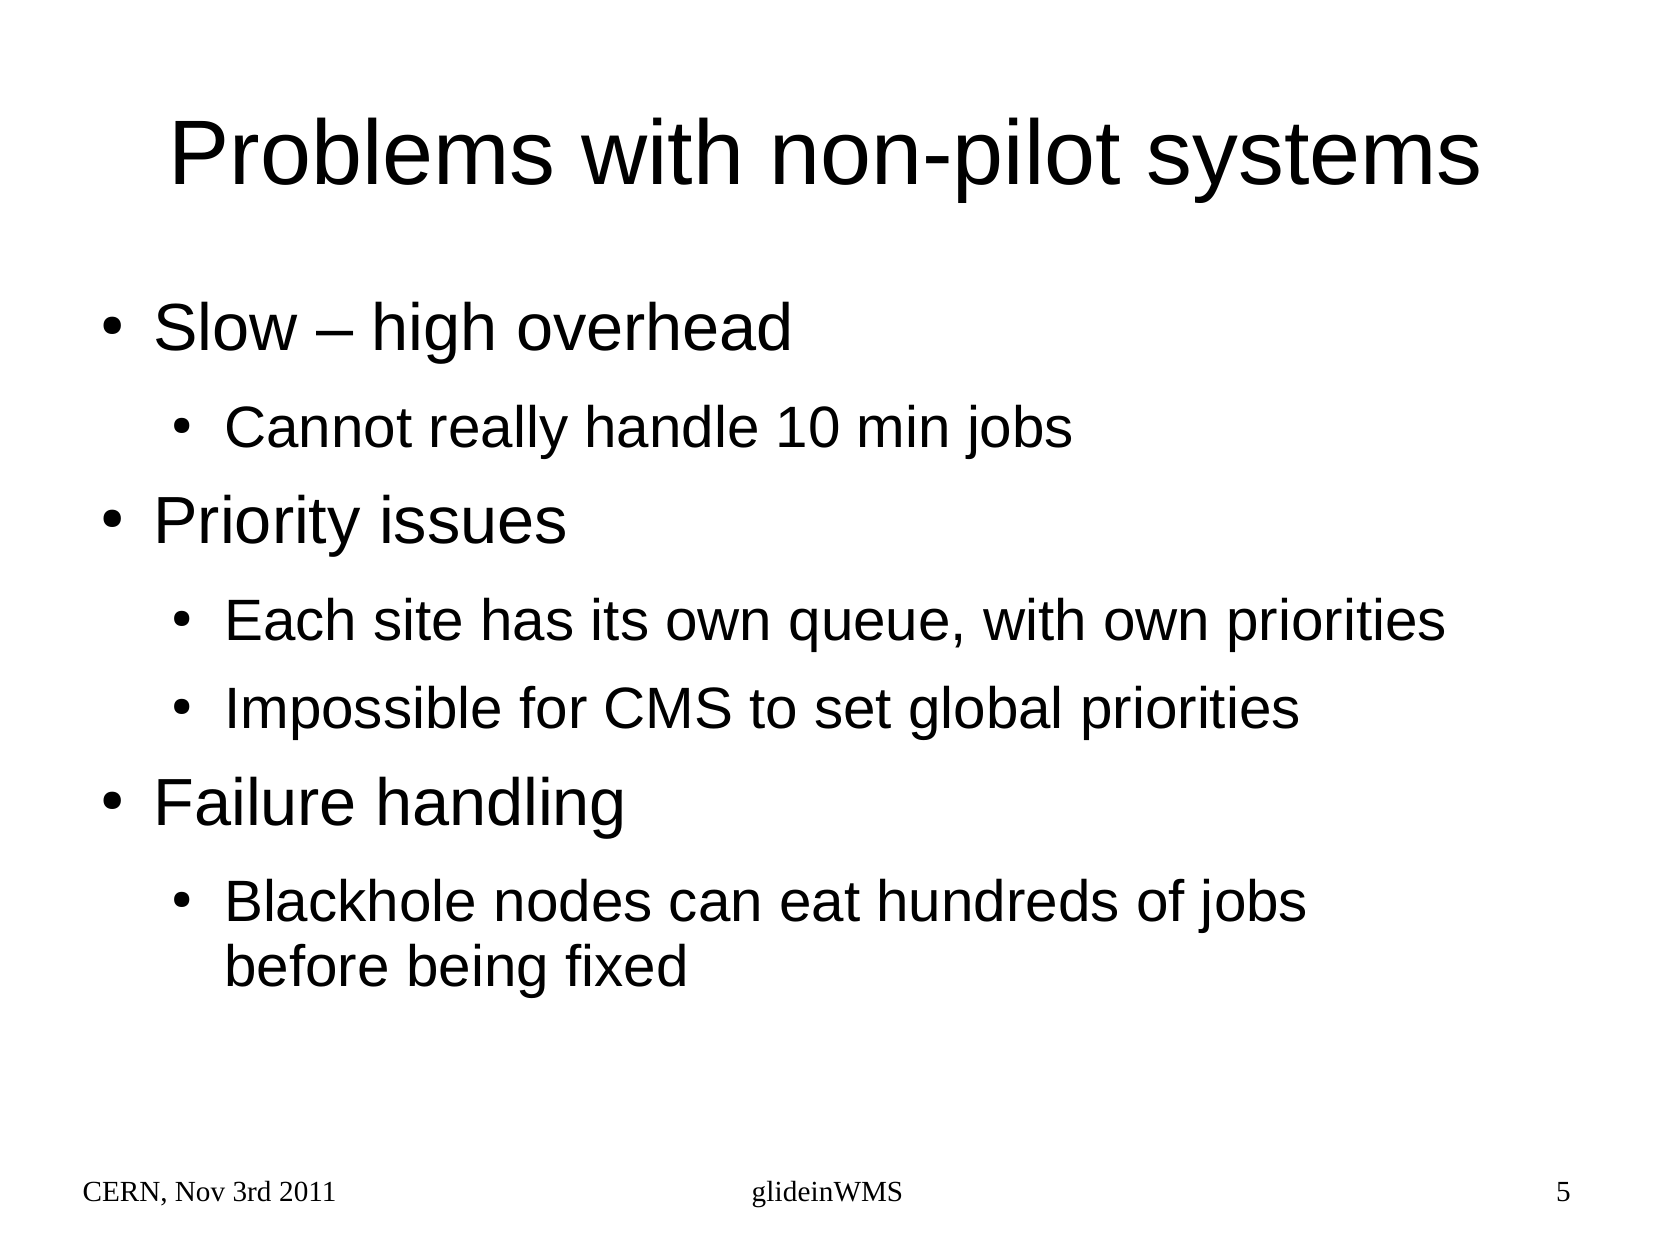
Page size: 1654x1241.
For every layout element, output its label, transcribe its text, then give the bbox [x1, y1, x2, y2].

list Slow – high overhead Cannot really handle 10 min jobs Priority issues Each site has its own queue, with own priorities Impossible for CMS to set global priorities Failure handling Blackhole nodes can eat hundreds of jobs before being fixed [82, 290, 1571, 1109]
title Problems with non-pilot systems [82, 49, 1571, 257]
